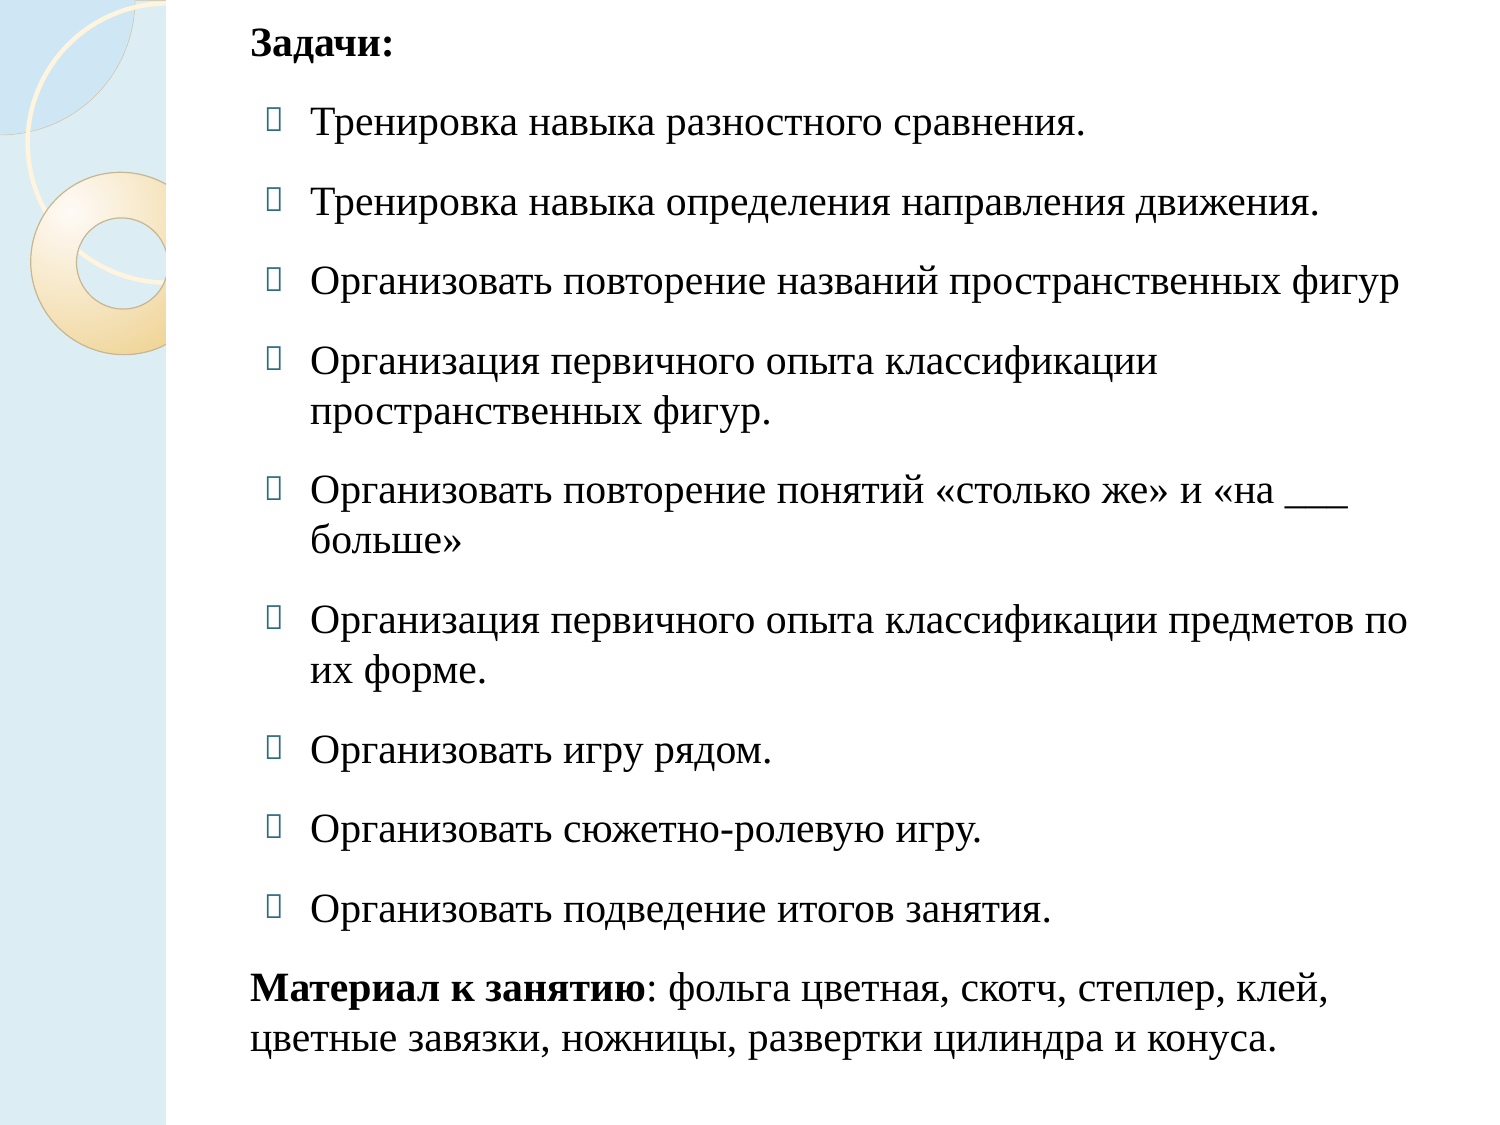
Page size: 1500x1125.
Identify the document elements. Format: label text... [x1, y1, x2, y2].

list Задачи: Тренировка навыка разностного сравнения. Тренировка навыка определения направления движения. Организовать повторение названий пространственных фигур Организация первичного опыта классификации пространственных фигур. Организовать повторение понятий «столько же» и «на ___ больше» Организация первичного опыта классификации предметов по их форме. Организовать игру рядом. Организовать сюжетно-ролевую игру. Организовать подведение итогов занятия. Материал к занятию: фольга цветная, скотч, степлер, клей, цветные завязки, ножницы, развертки цилиндра и конуса. [235, 7, 1477, 1087]
